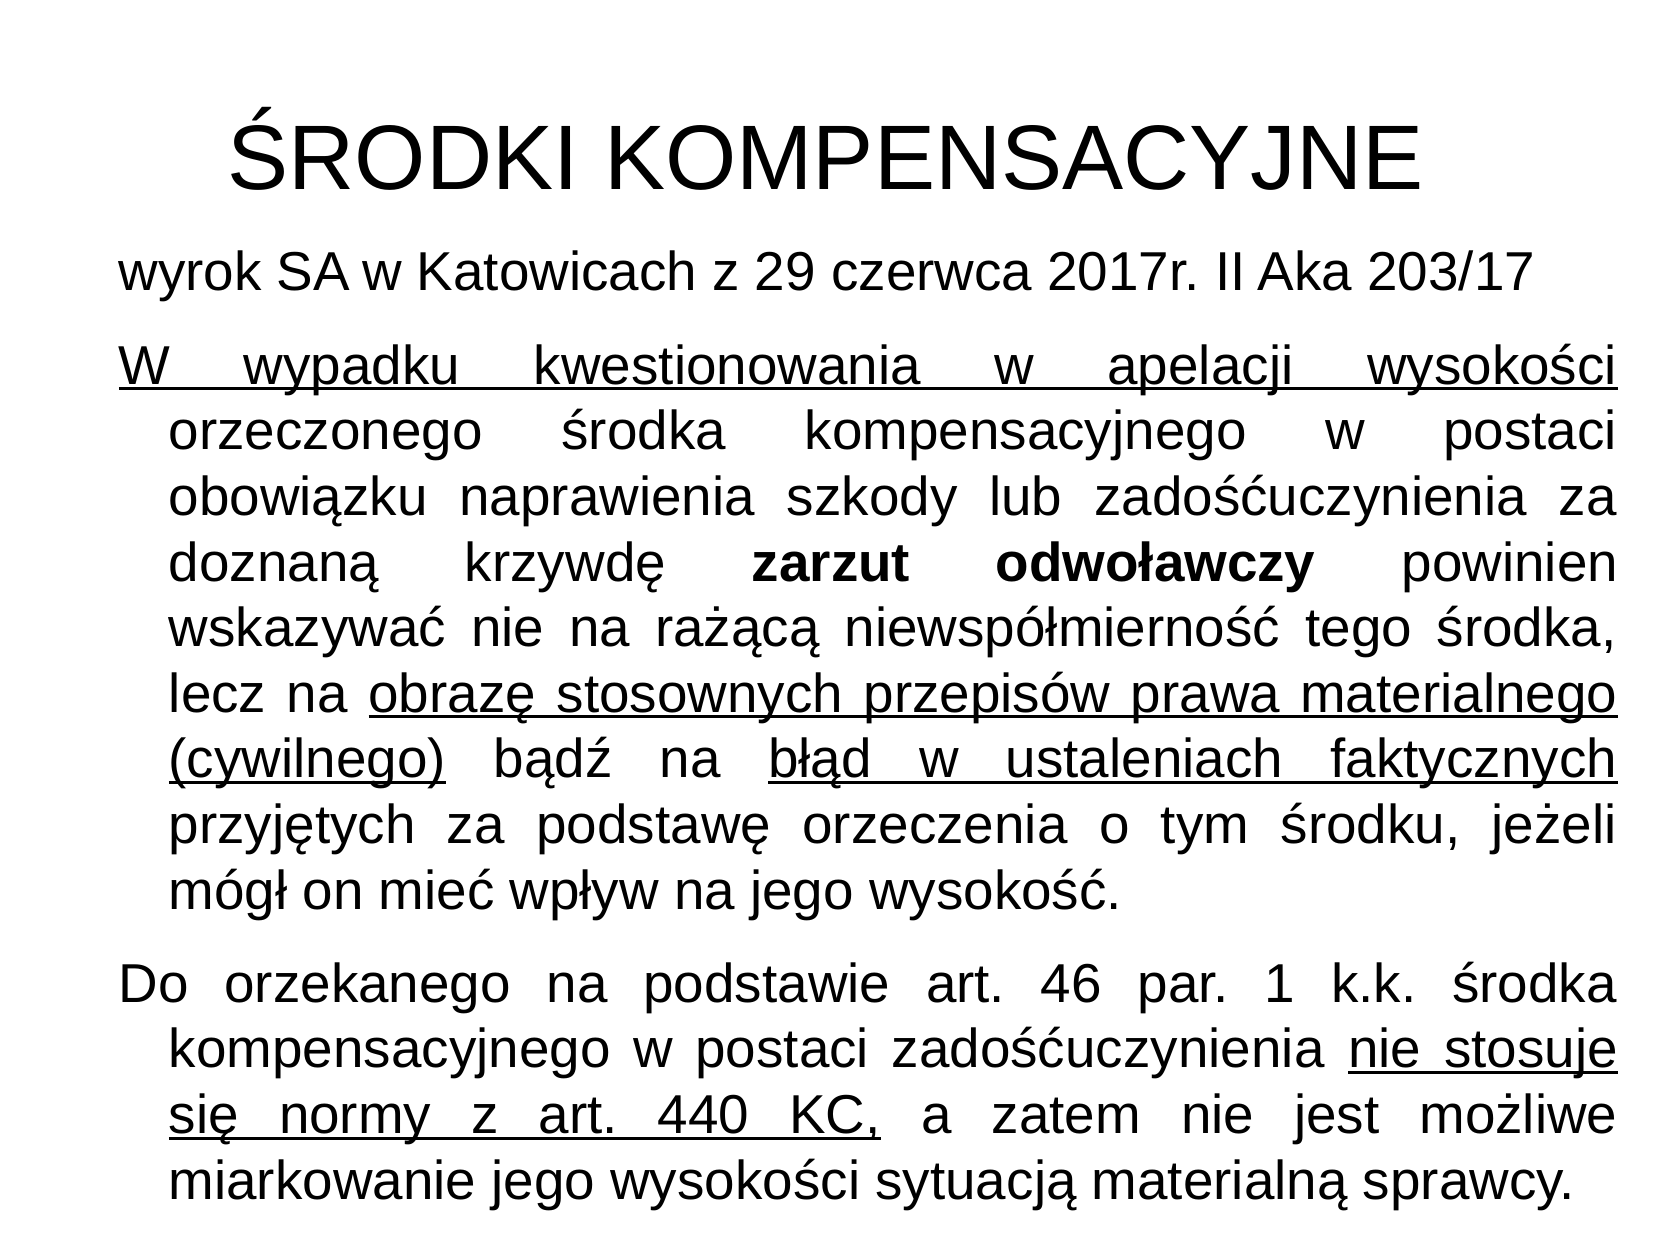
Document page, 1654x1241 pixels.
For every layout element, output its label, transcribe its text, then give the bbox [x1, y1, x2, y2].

list wyrok SA w Katowicach z 29 czerwca 2017r. II Aka 203/17 W wypadku kwestionowania w apelacji wysokości orzeczonego środka kompensacyjnego w postaci obowiązku naprawienia szkody lub zadośćuczynienia za doznaną krzywdę zarzut odwoławczy powinien wskazywać nie na rażącą niewspółmierność tego środka, lecz na obrazę stosownych przepisów prawa materialnego (cywilnego) bądź na błąd w ustaleniach faktycznych przyjętych za podstawę orzeczenia o tym środku, jeżeli mógł on mieć wpływ na jego wysokość. Do orzekanego na podstawie art. 46 par. 1 k.k. środka kompensacyjnego w postaci zadośćuczynienia nie stosuje się normy z art. 440 KC, a zatem nie jest możliwe miarkowanie jego wysokości sytuacją materialną sprawcy. [35, 236, 1619, 1241]
title ŚRODKI KOMPENSACYJNE [82, 49, 1571, 236]
